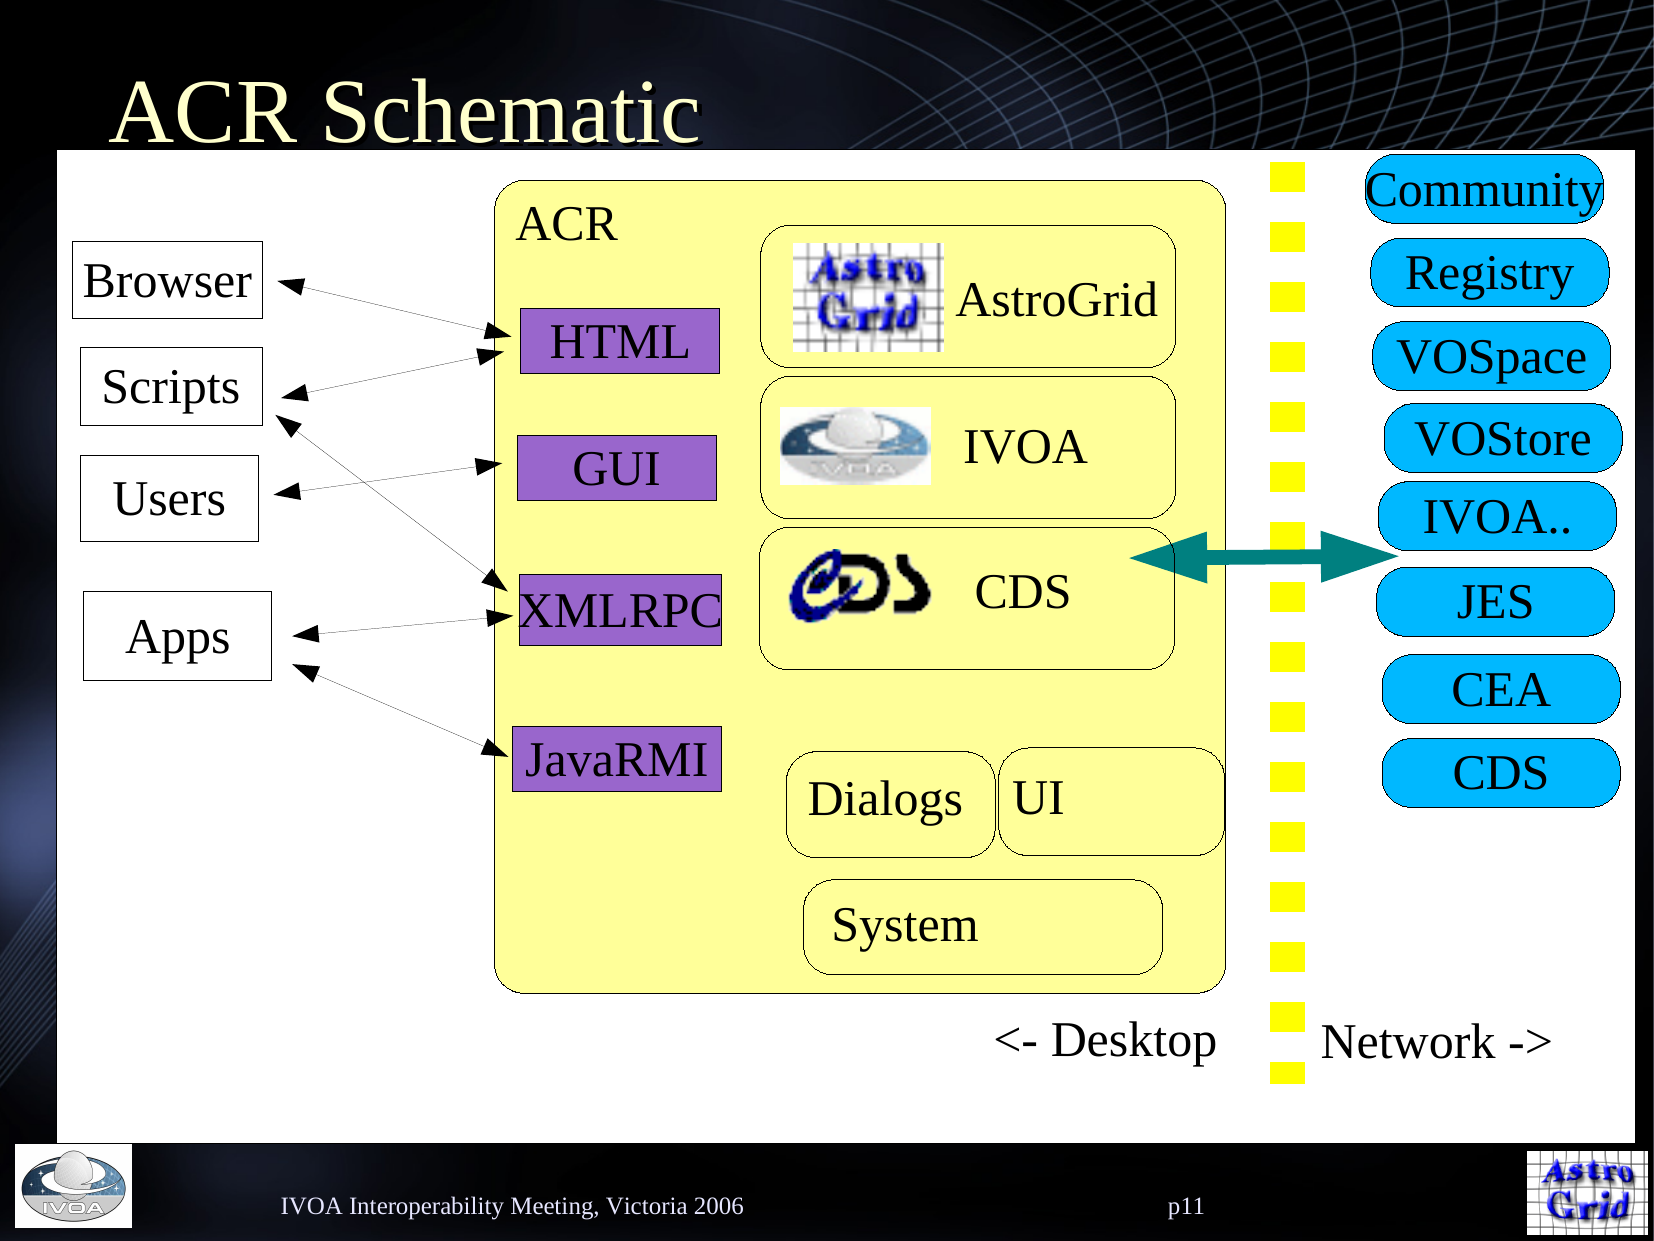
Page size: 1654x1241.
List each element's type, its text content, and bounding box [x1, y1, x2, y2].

text_box AstroGrid [955, 271, 1159, 328]
text_box Dialogs [807, 770, 1039, 827]
text_box ACR [515, 195, 637, 252]
text_box GUI [517, 435, 717, 501]
text_box CDS [974, 563, 1112, 620]
text_box UI [1012, 769, 1133, 826]
text_box Registry [1370, 238, 1610, 307]
text_box HTML [520, 308, 720, 374]
text_box IVOA.. [1378, 481, 1617, 551]
text_box JES [1376, 567, 1615, 637]
text_box XMLRPC [519, 574, 722, 646]
text_box <- Desktop [993, 1011, 1228, 1069]
text_box Network -> [1320, 1013, 1563, 1071]
text_box CDS [1382, 738, 1621, 808]
text_box Browser [72, 241, 263, 319]
text_box JavaRMI [512, 726, 722, 792]
text_box Scripts [80, 347, 263, 426]
text_box VOSpace [1372, 321, 1611, 391]
title ACR Schematic [108, 26, 1534, 196]
text_box Community [1365, 154, 1604, 224]
text_box Apps [83, 591, 272, 681]
picture [0, 0, 1654, 1241]
text_box System [831, 896, 994, 953]
text_box CEA [1382, 654, 1621, 724]
text_box [56, 149, 1636, 1144]
text_box IVOA [963, 418, 1136, 476]
text_box Users [80, 455, 259, 542]
text_box VOStore [1384, 403, 1623, 473]
